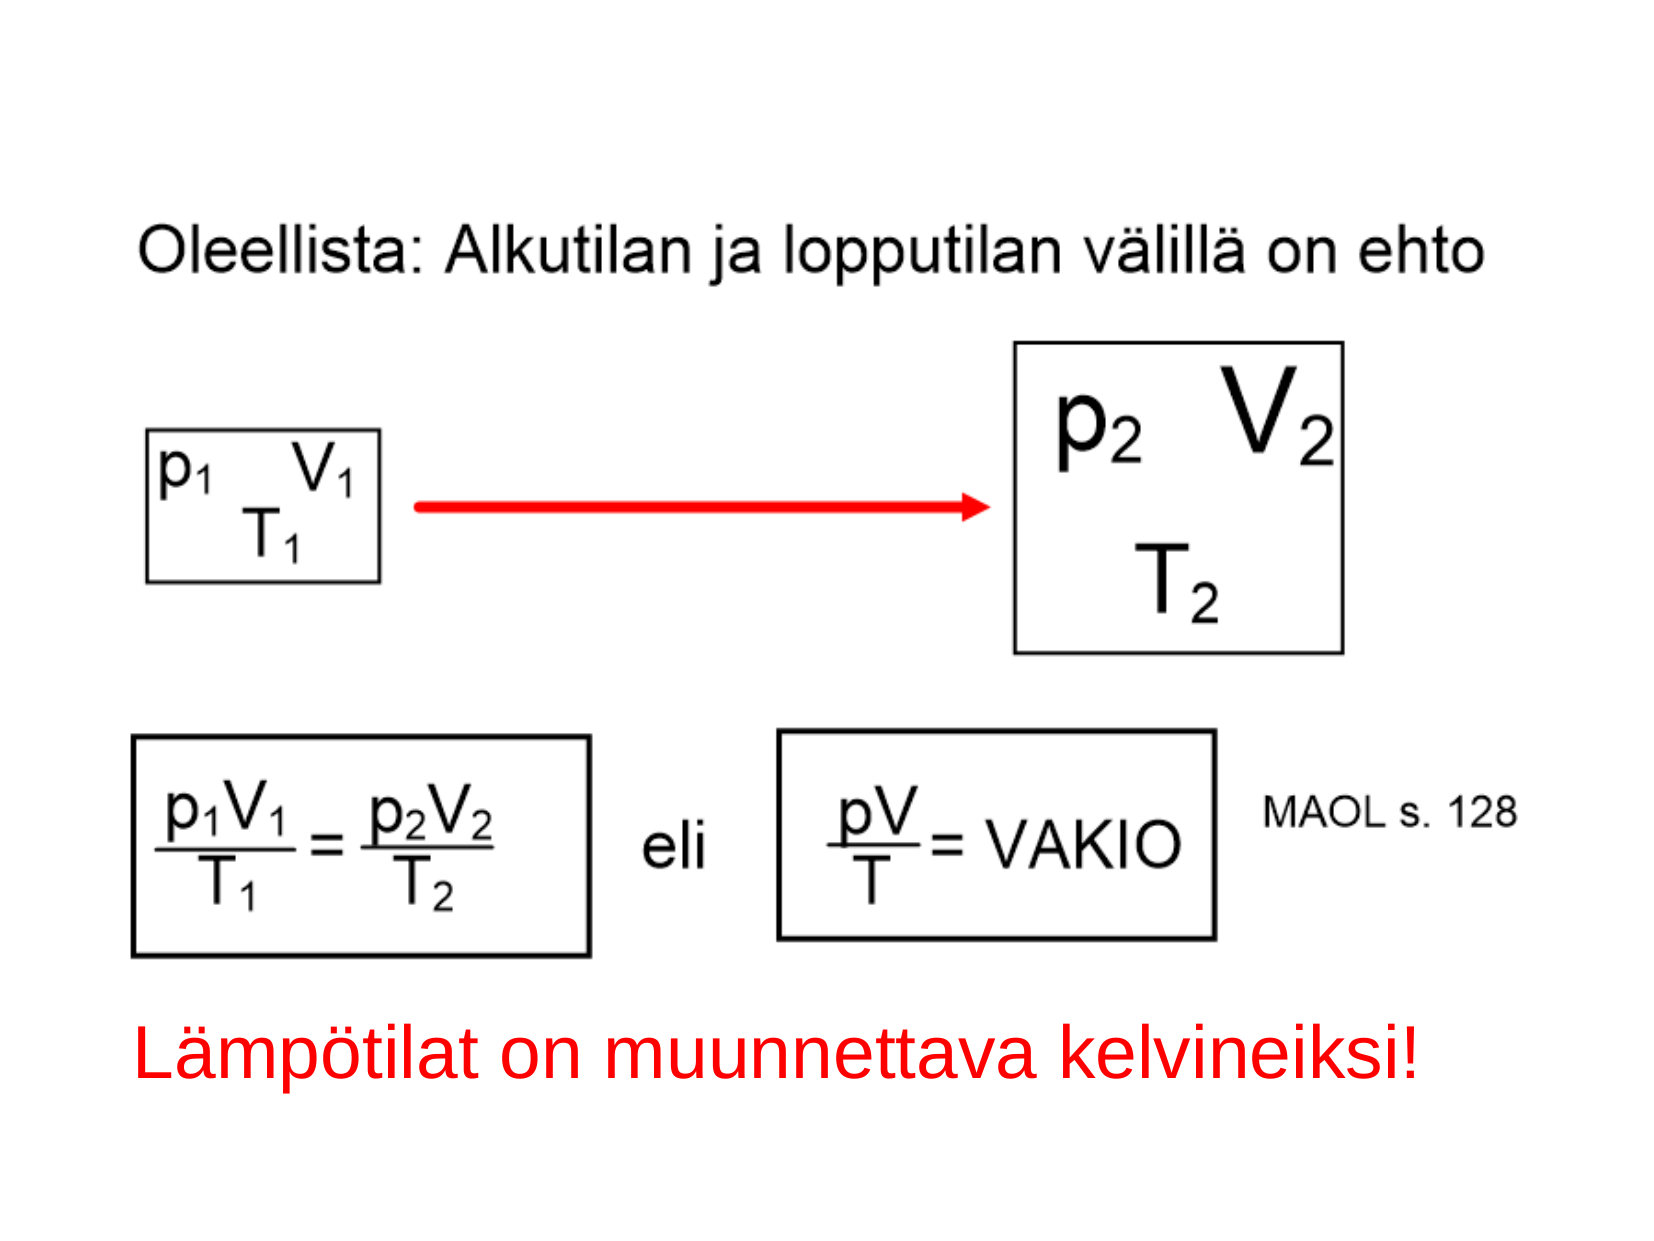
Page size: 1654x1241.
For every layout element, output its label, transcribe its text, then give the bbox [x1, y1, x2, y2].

text_box Lämpötilat on muunnettava kelvineiksi! [118, 1003, 1484, 1168]
picture [94, 129, 1580, 997]
